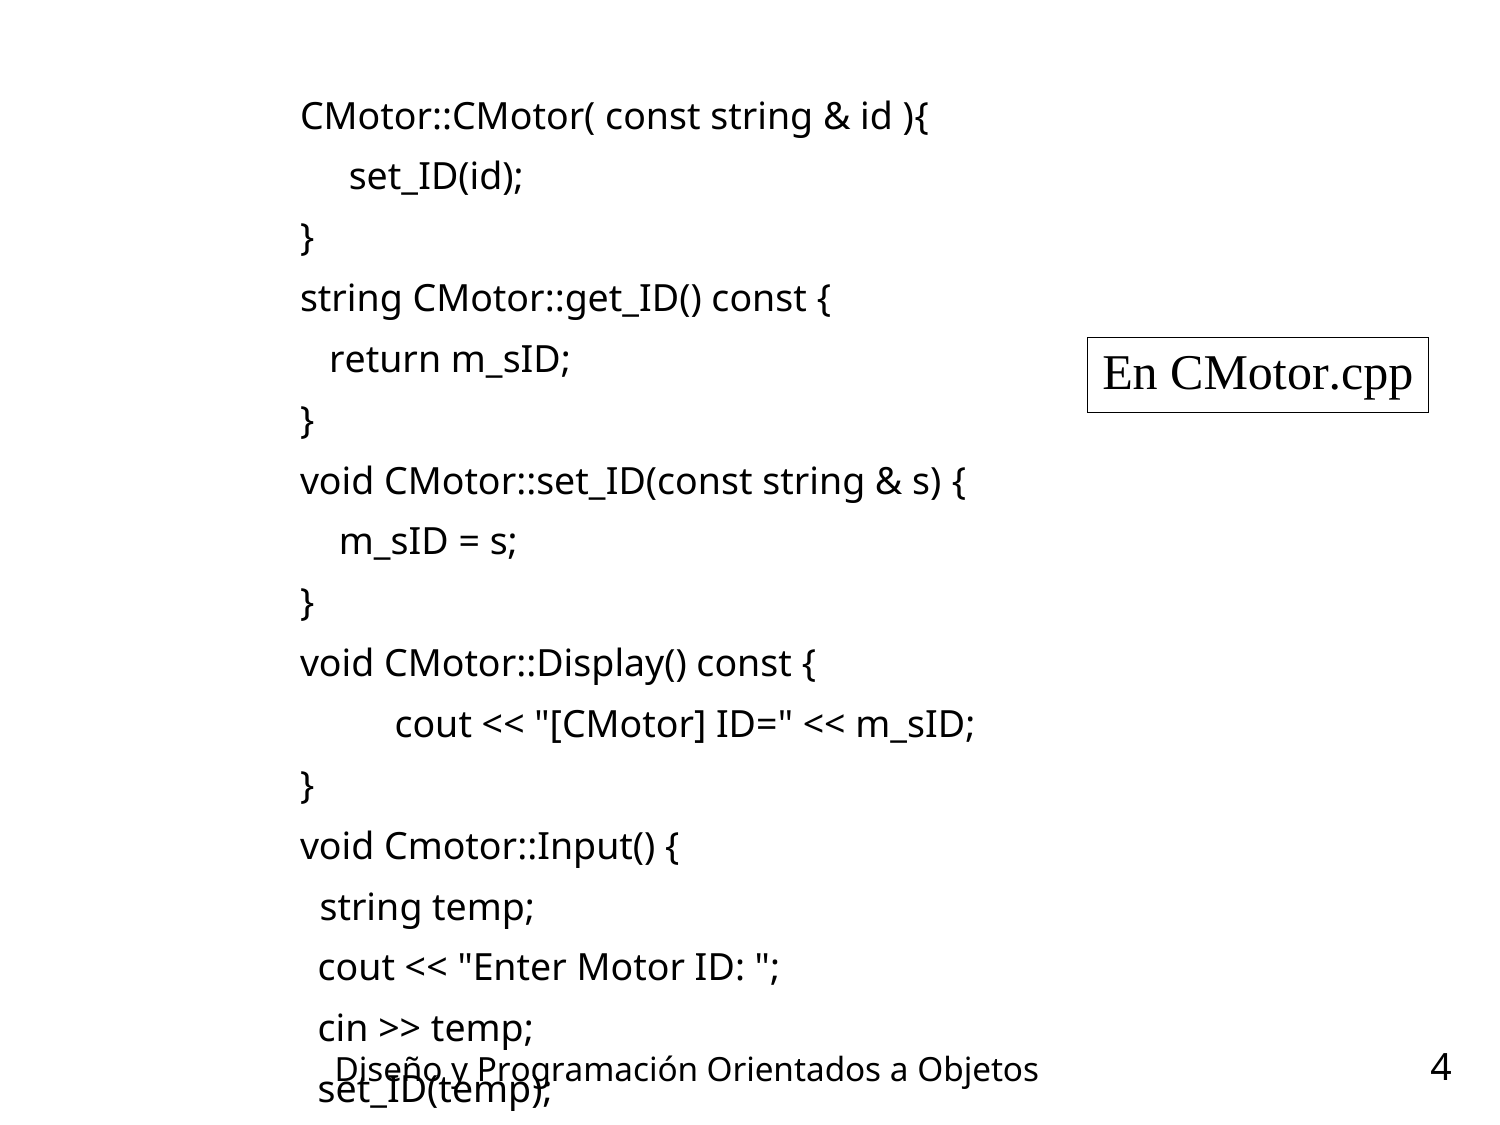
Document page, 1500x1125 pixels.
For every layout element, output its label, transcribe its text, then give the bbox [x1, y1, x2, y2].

list CMotor::CMotor( const string & id )‏{ set_ID(id); } string CMotor::get_ID() const { return m_sID; } void CMotor::set_ID(const string & s)‏ { m_sID = s; } void CMotor::Display() const { cout << "[CMotor] ID=" << m_sID; } void Cmotor::Input() { string temp; cout << "Enter Motor ID: "; cin >> temp; set_ID(temp); } [300, 88, 1013, 997]
text_box En CMotor.cpp [1087, 337, 1426, 413]
